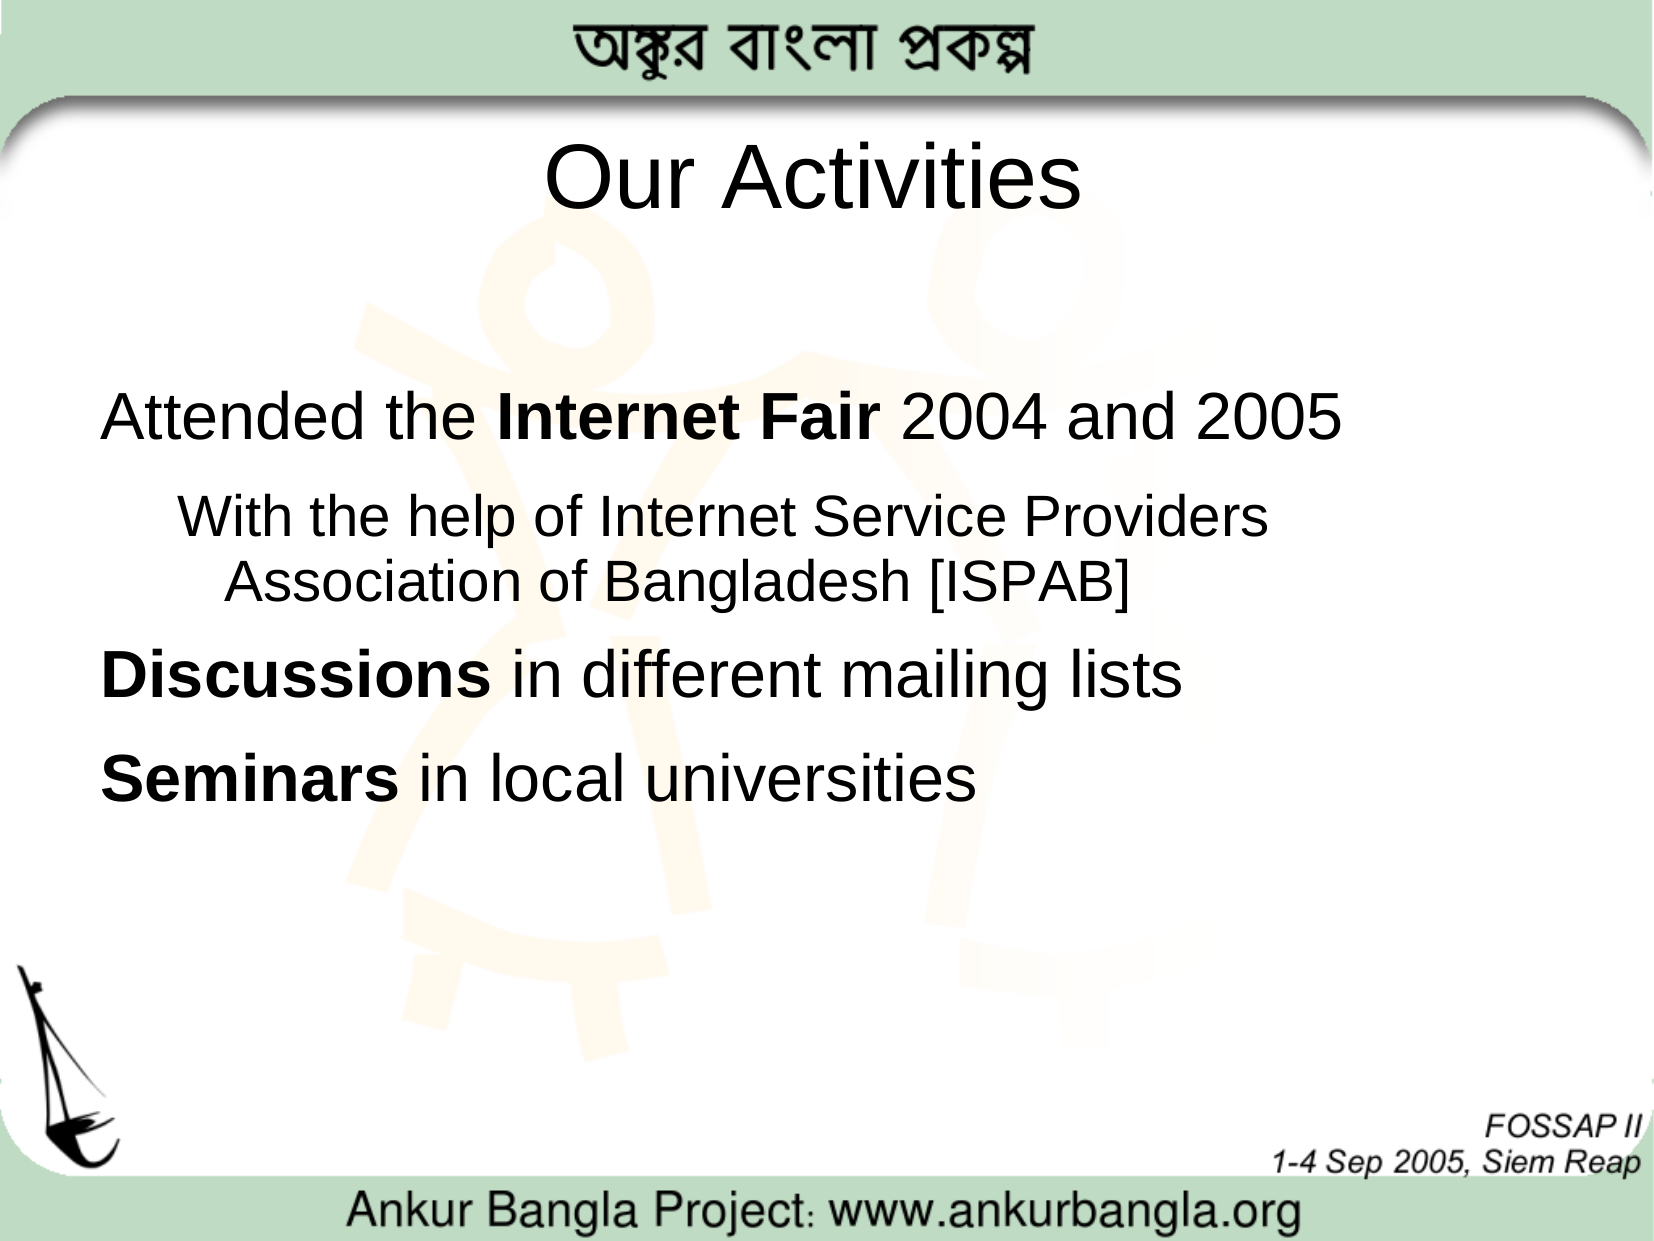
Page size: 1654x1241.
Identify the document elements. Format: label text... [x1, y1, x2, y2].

picture [0, 0, 1654, 1241]
list Attended the Internet Fair 2004 and 2005 With the help of Internet Service Providers Association of Bangladesh [ISPAB] Discussions in different mailing lists Seminars in local universities [82, 379, 1571, 1109]
title Our Activities [82, 73, 1571, 281]
